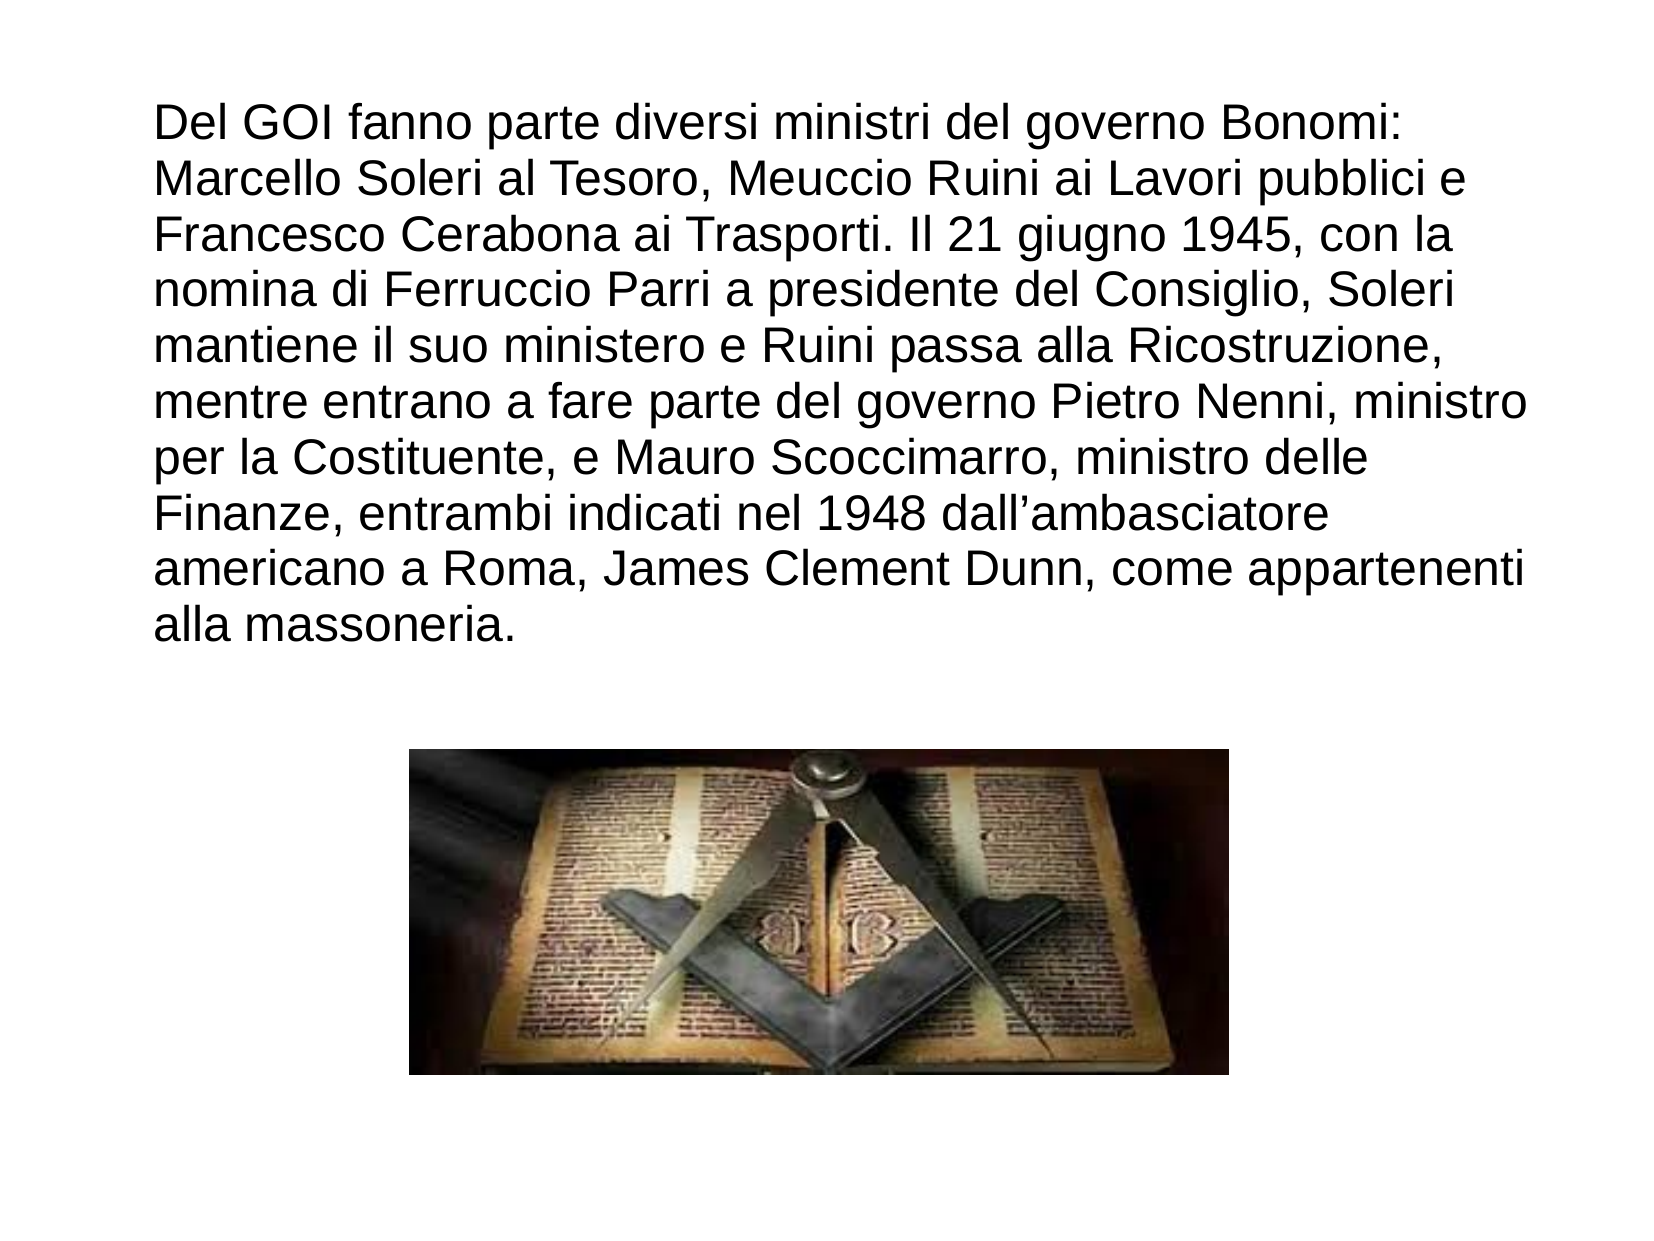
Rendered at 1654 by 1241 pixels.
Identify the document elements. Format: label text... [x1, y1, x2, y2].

list Del GOI fanno parte diversi ministri del governo Bonomi: Marcello Soleri al Tesoro, Meuccio Ruini ai Lavori pubblici e Francesco Cerabona ai Trasporti. Il 21 giugno 1945, con la nomina di Ferruccio Parri a presidente del Consiglio, Soleri mantiene il suo ministero e Ruini passa alla Ricostruzione, mentre entrano a fare parte del governo Pietro Nenni, ministro per la Costituente, e Mauro Scoccimarro, ministro delle Finanze, entrambi indicati nel 1948 dall’ambasciatore americano a Roma, James Clement Dunn, come appartenenti alla massoneria. [82, 94, 1571, 1170]
picture [409, 749, 1229, 1075]
